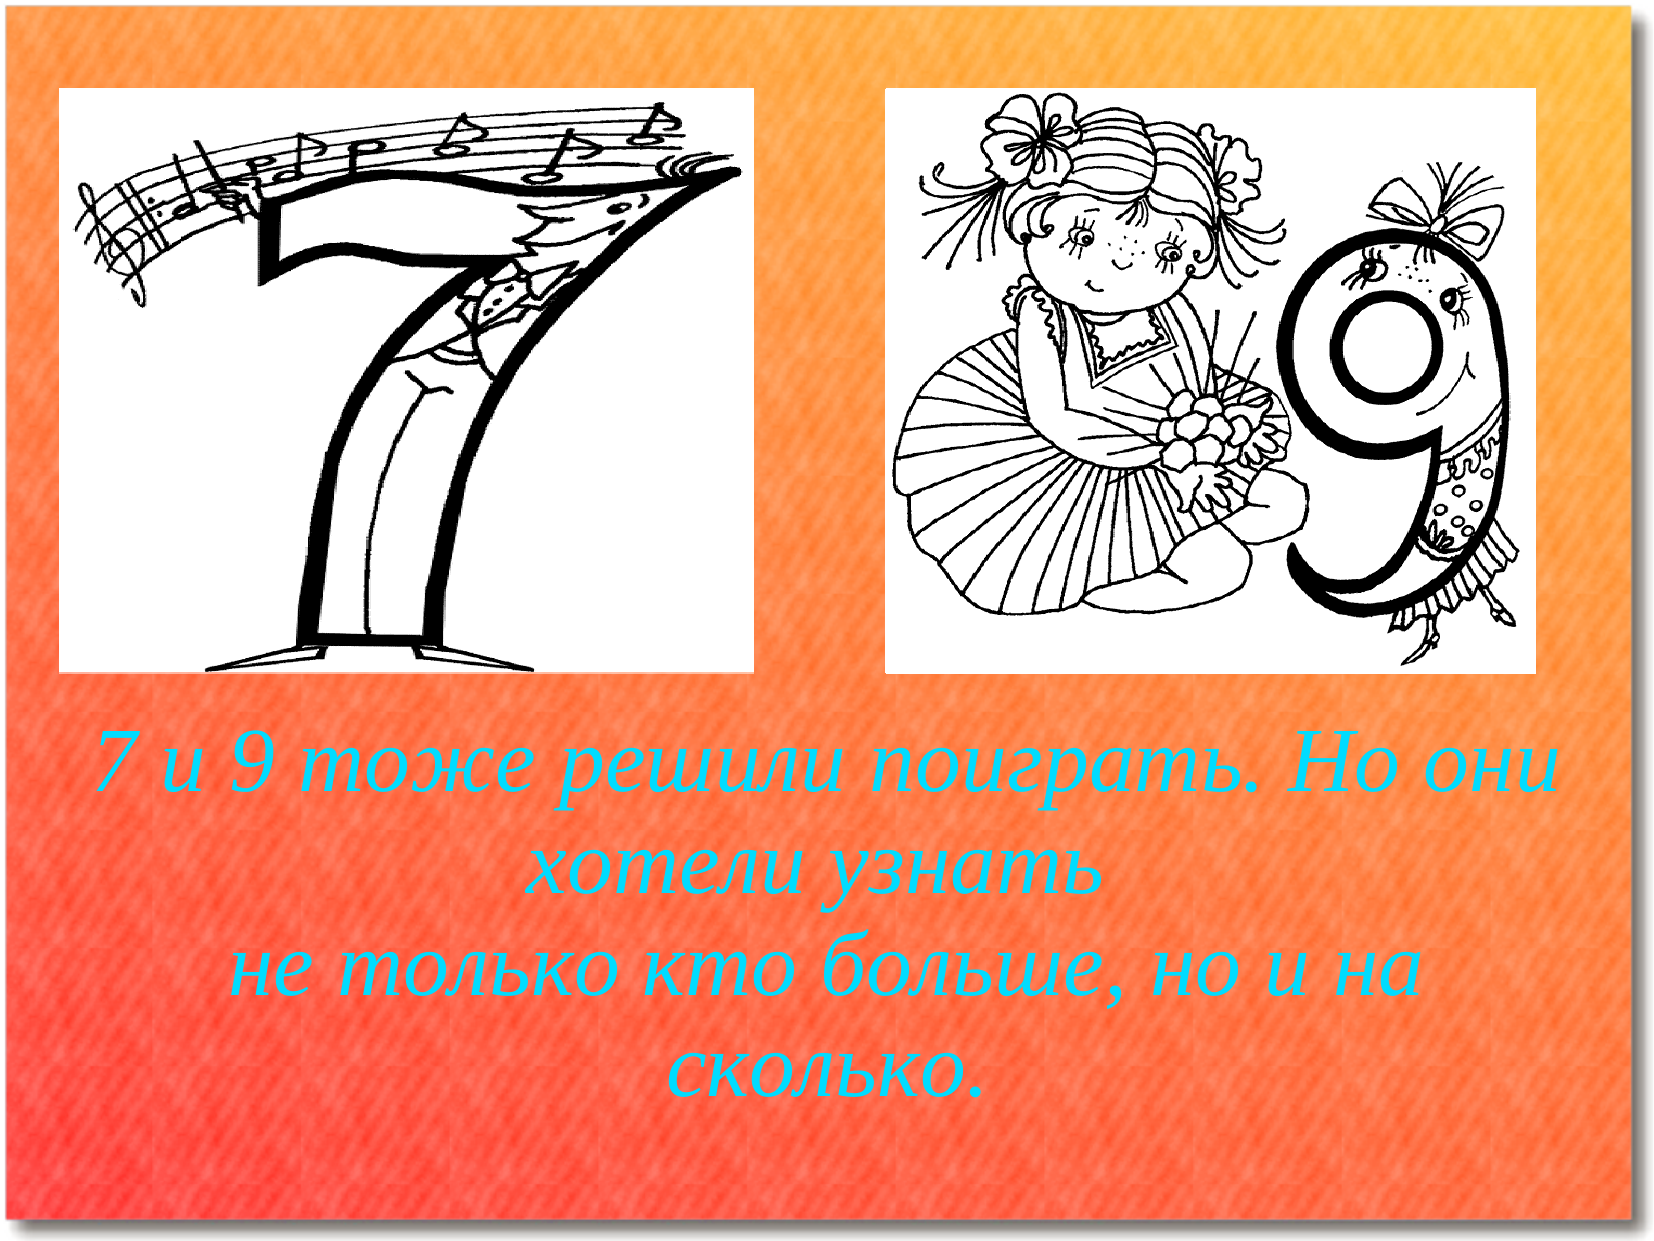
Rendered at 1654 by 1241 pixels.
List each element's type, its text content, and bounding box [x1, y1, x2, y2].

picture [0, 0, 1654, 1241]
subtitle 7 и 9 тоже решили поиграть. Но они хотели узнать не только кто больше, но и на сколько. [90, 645, 1565, 1182]
